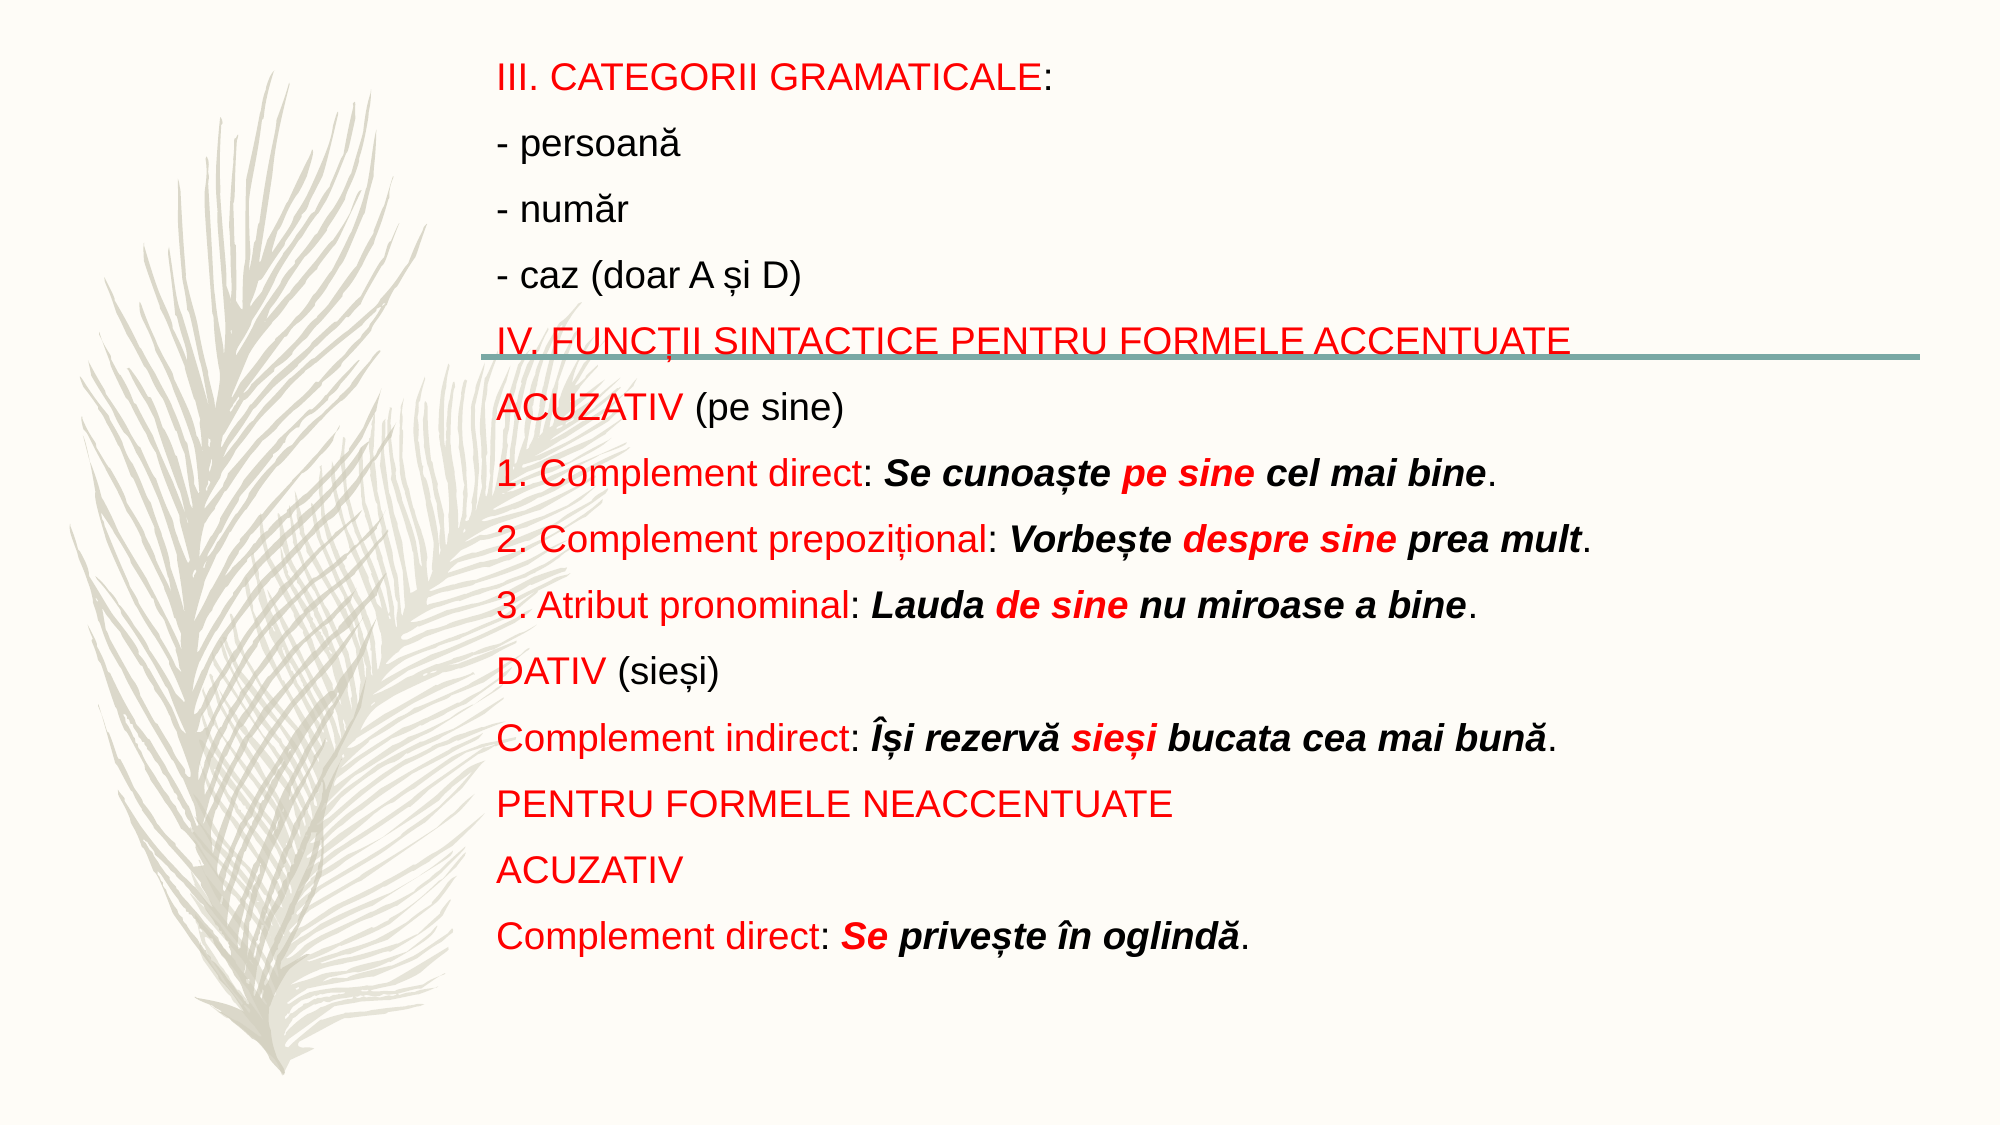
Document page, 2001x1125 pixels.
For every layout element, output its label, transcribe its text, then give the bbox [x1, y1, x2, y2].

list III. CATEGORII GRAMATICALE: - persoană - număr - caz (doar A și D) IV. FUNCȚII SINTACTICE PENTRU FORMELE ACCENTUATE ACUZATIV (pe sine) 1. Complement direct: Se cunoaște pe sine cel mai bine. 2. Complement prepozițional: Vorbește despre sine prea mult. 3. Atribut pronominal: Lauda de sine nu miroase a bine. DATIV (sieși) Complement indirect: Își rezervă sieși bucata cea mai bună. PENTRU FORMELE NEACCENTUATE ACUZATIV Complement direct: Se privește în oglindă. [481, 44, 1920, 999]
